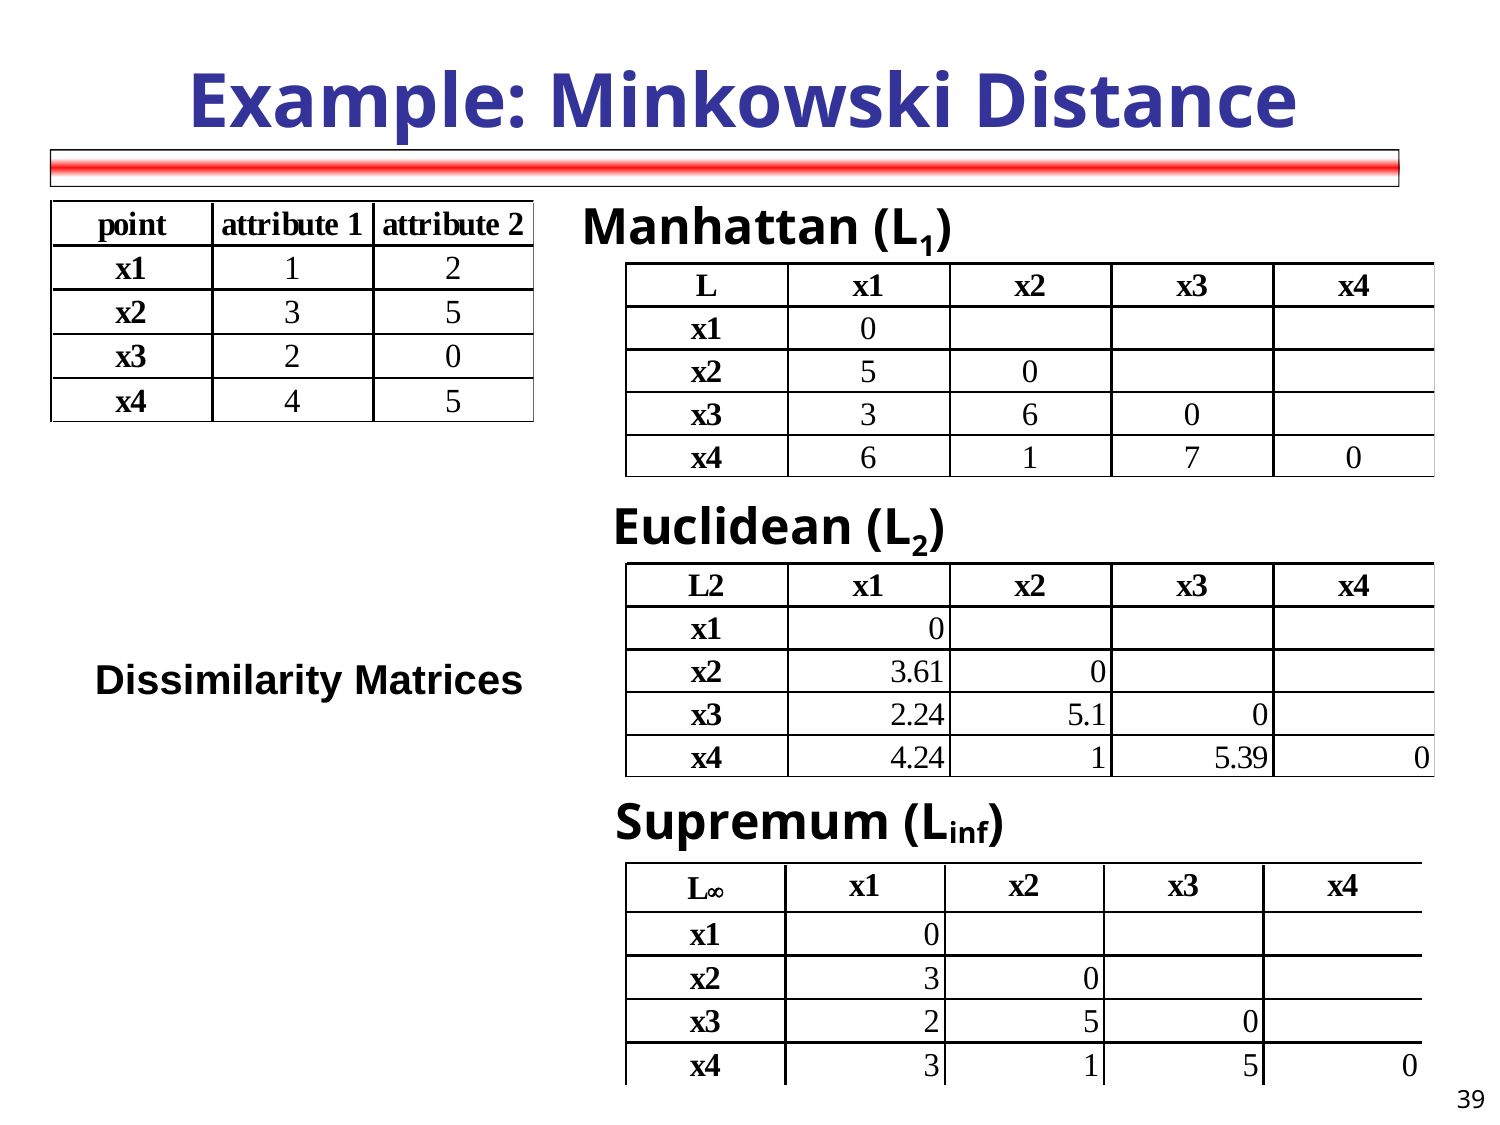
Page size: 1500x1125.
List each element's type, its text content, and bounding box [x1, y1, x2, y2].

chart [624, 562, 1437, 780]
chart [50, 200, 536, 424]
chart [624, 262, 1437, 480]
text_box <number> [1187, 1062, 1500, 1125]
title Example: Minkowski Distance [24, 44, 1463, 150]
text_box Supremum (Linf) [600, 781, 1033, 857]
text_box Dissimilarity Matrices [79, 645, 556, 711]
text_box Manhattan (L1) [566, 186, 1132, 271]
text_box Euclidean (L2) [597, 486, 961, 571]
chart [624, 861, 1425, 1088]
